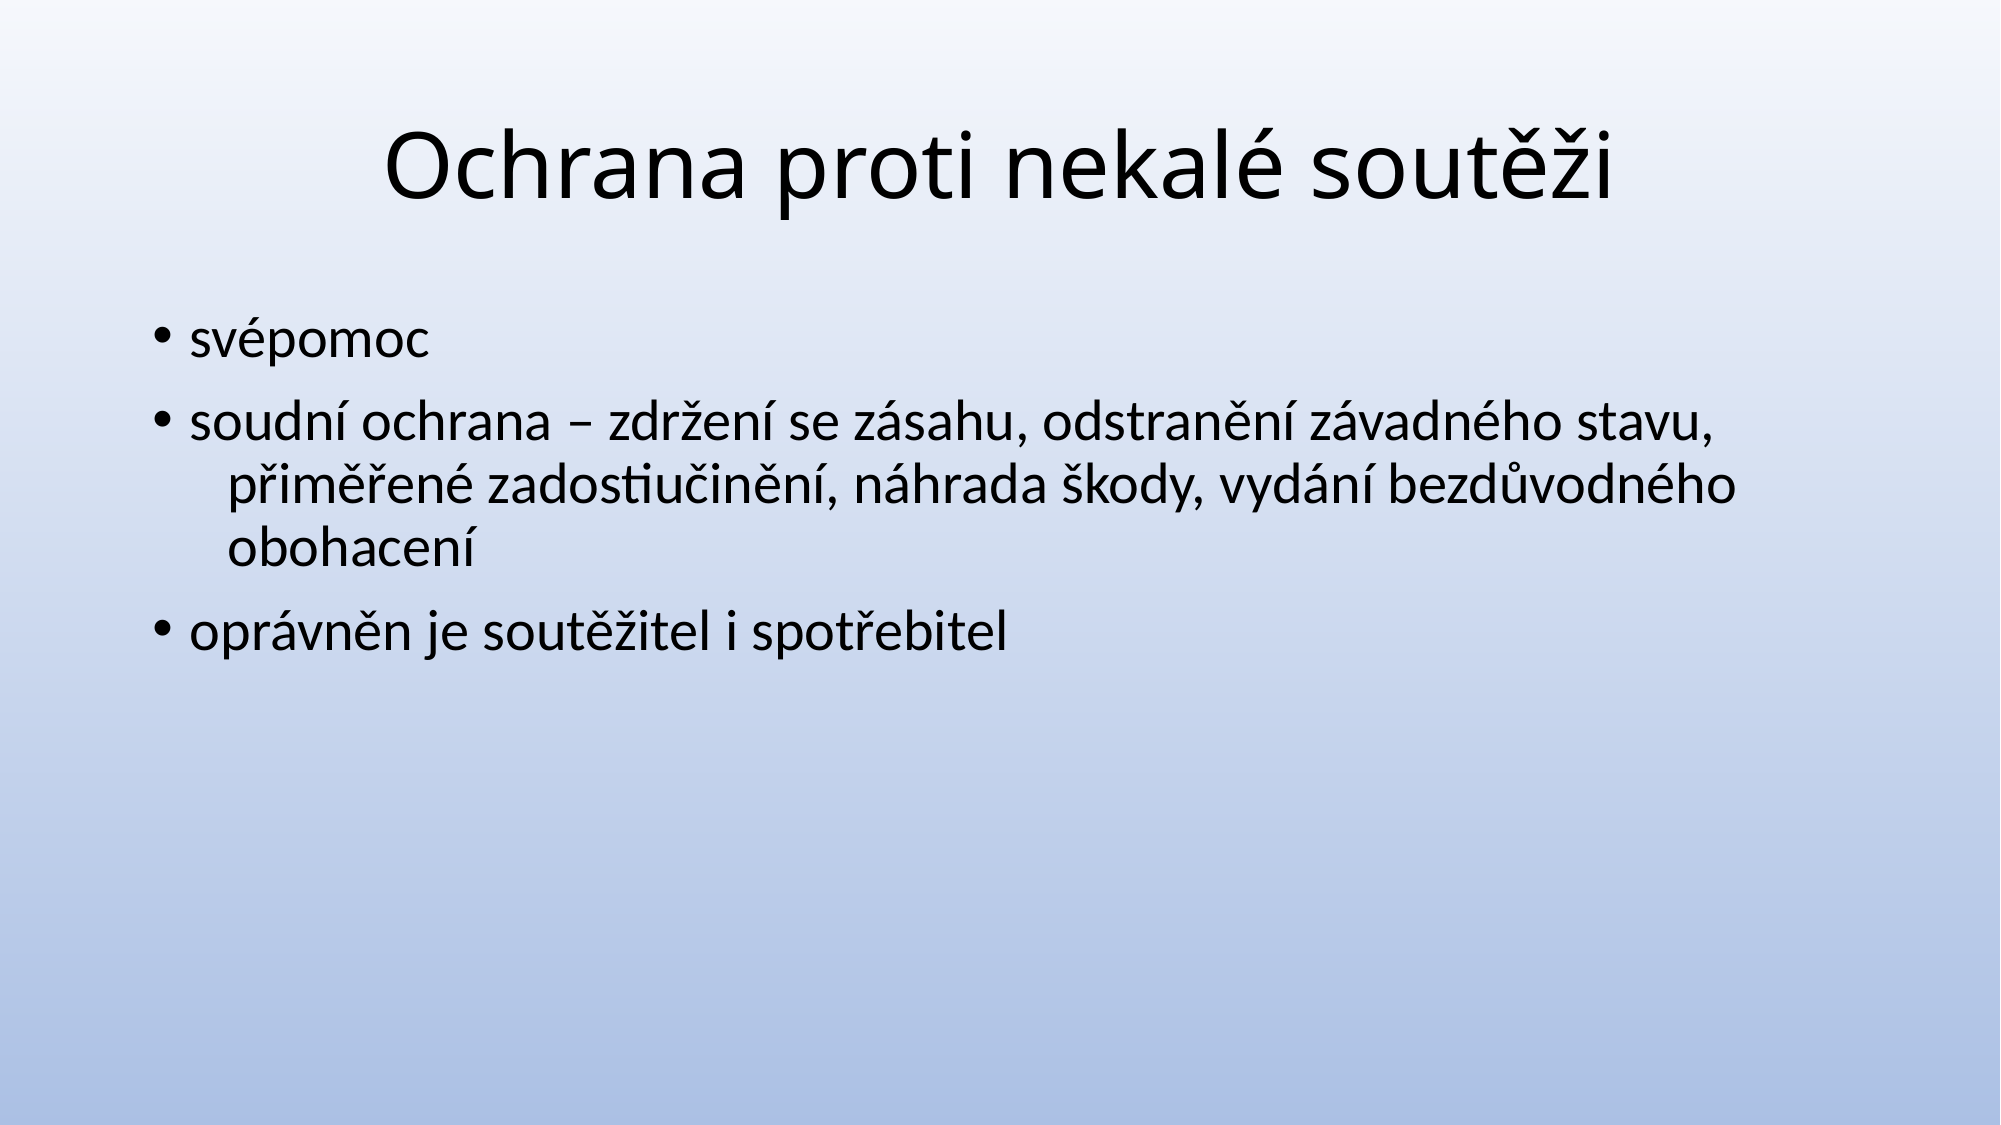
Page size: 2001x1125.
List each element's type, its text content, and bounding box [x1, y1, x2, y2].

title Ochrana proti nekalé soutěži [137, 59, 1863, 278]
list svépomoc soudní ochrana – zdržení se zásahu, odstranění závadného stavu, přiměřené zadostiučinění, náhrada škody, vydání bezdůvodného obohacení oprávněn je soutěžitel i spotřebitel [137, 299, 1863, 1014]
